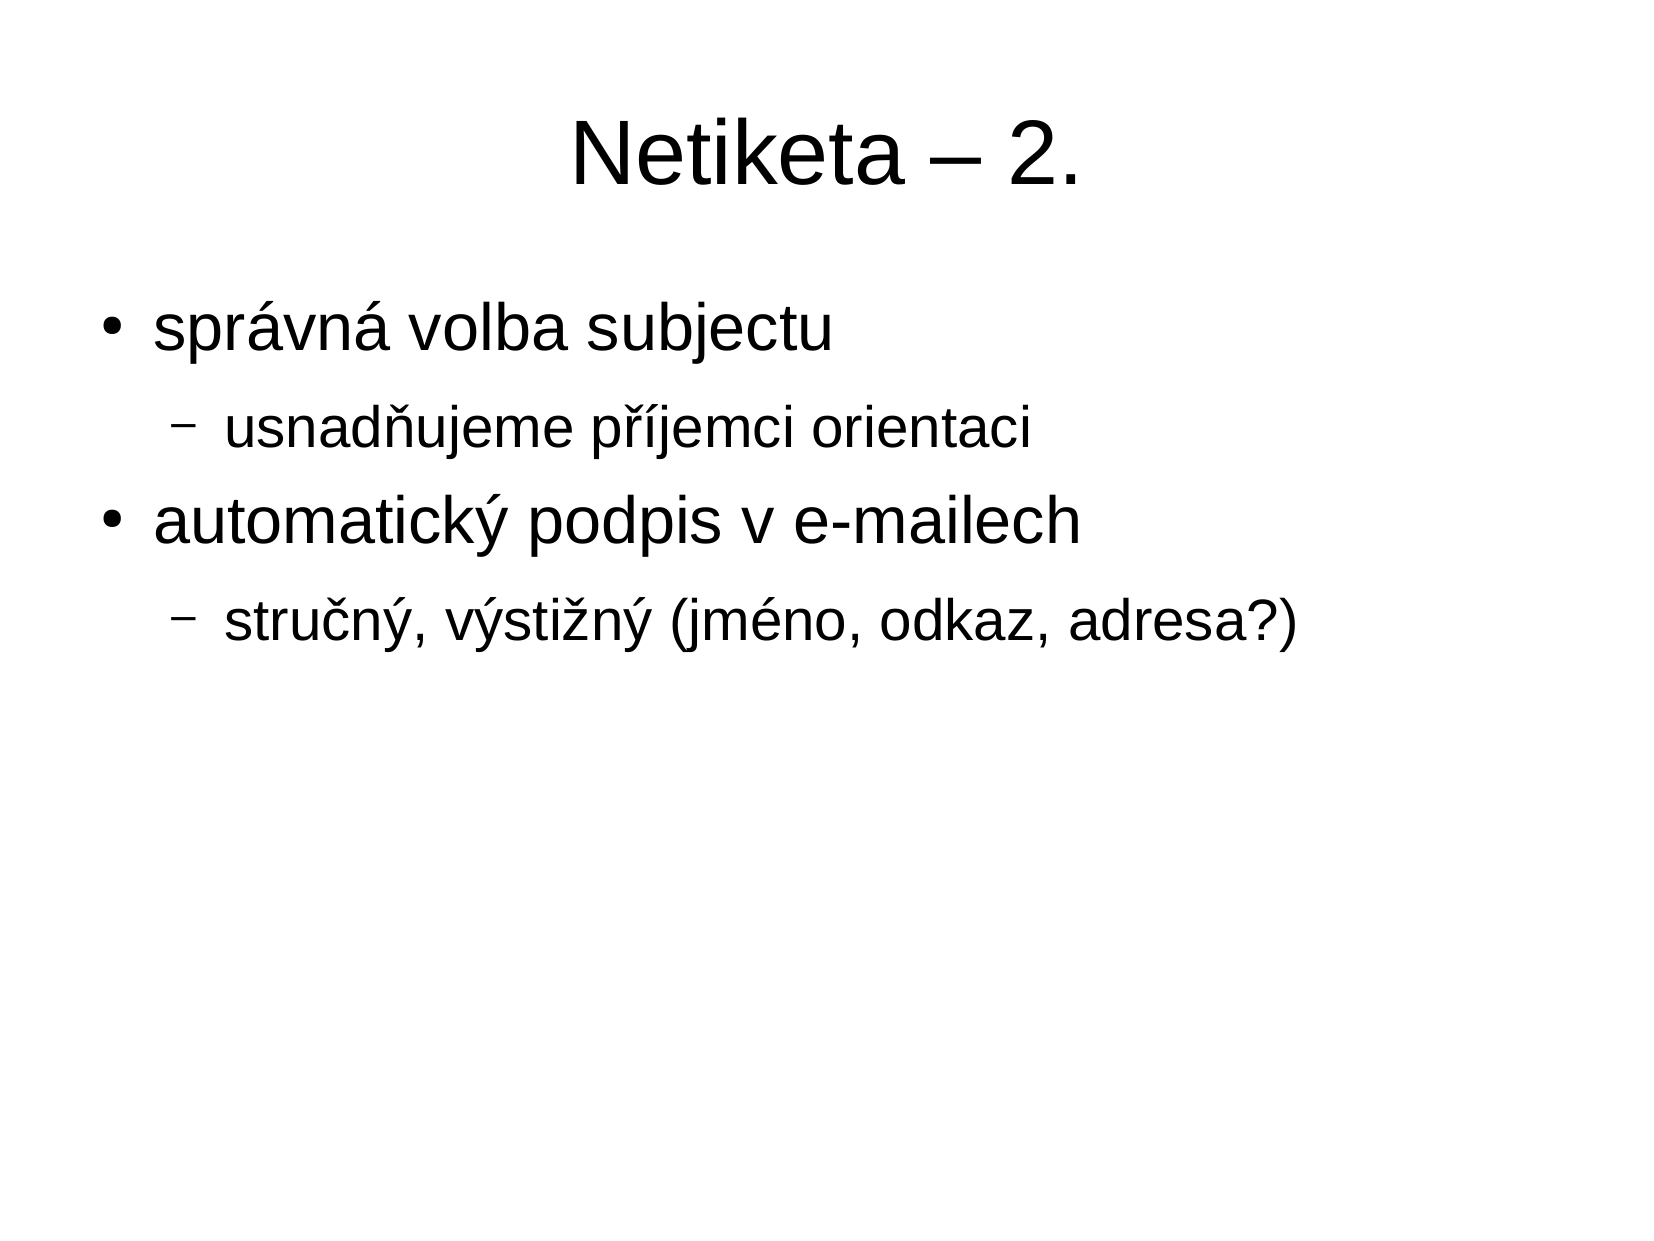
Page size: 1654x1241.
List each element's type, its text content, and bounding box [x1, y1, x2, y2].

title Netiketa – 2. [82, 49, 1571, 257]
list správná volba subjectu usnadňujeme příjemci orientaci automatický podpis v e-mailech stručný, výstižný (jméno, odkaz, adresa?) [82, 290, 1571, 995]
